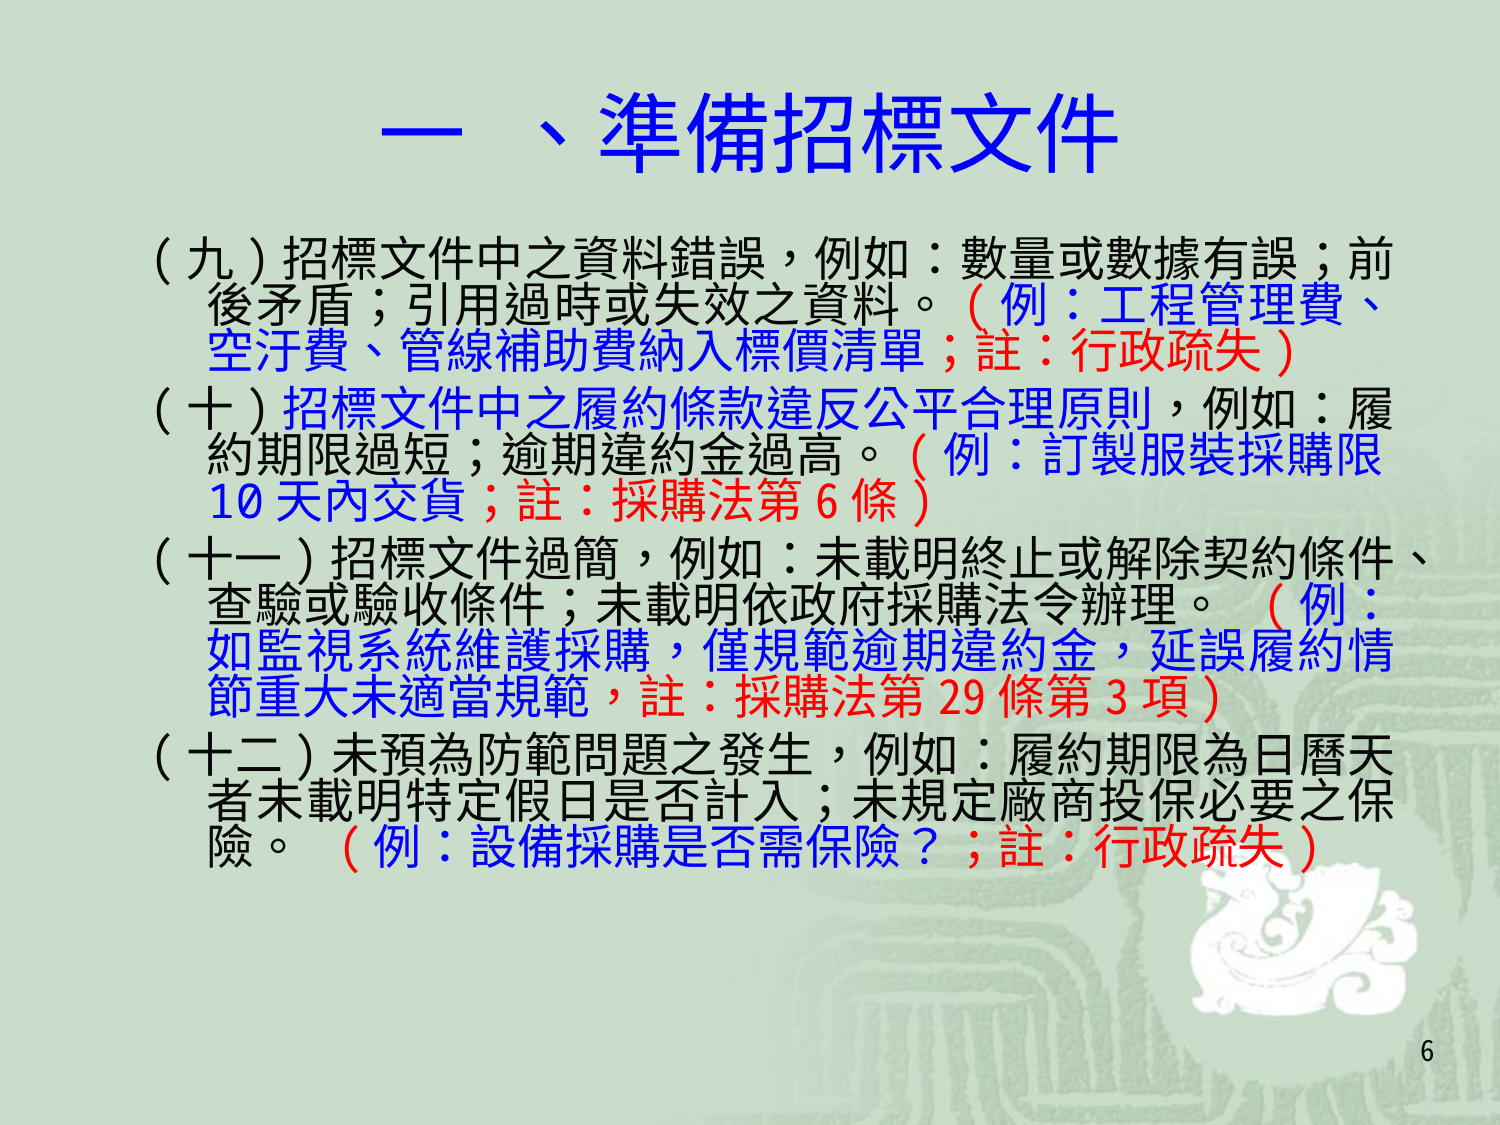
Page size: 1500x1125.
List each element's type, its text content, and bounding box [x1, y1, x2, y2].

list (九)招標文件中之資料錯誤，例如：數量或數據有誤；前後矛盾；引用過時或失效之資料。(例：工程管理費、空汙費、管線補助費納入標價清單；註：行政疏失) (十)招標文件中之履約條款違反公平合理原則，例如：履約期限過短；逾期違約金過高。(例：訂製服裝採購限10天內交貨；註：採購法第6條) (十一)招標文件過簡，例如：未載明終止或解除契約條件、查驗或驗收條件；未載明依政府採購法令辦理。 (例：如監視系統維護採購，僅規範逾期違約金，延誤履約情節重大未適當規範，註：採購法第29條第3項) (十二)未預為防範問題之發生，例如：履約期限為日曆天者未載明特定假日是否計入；未規定廠商投保必要之保險。 (例：設備採購是否需保險？；註：行政疏失) [135, 231, 1411, 978]
picture [0, 0, 1500, 1125]
text_box <編號> [1074, 1024, 1451, 1103]
title 一 、準備招標文件 [49, 37, 1451, 225]
